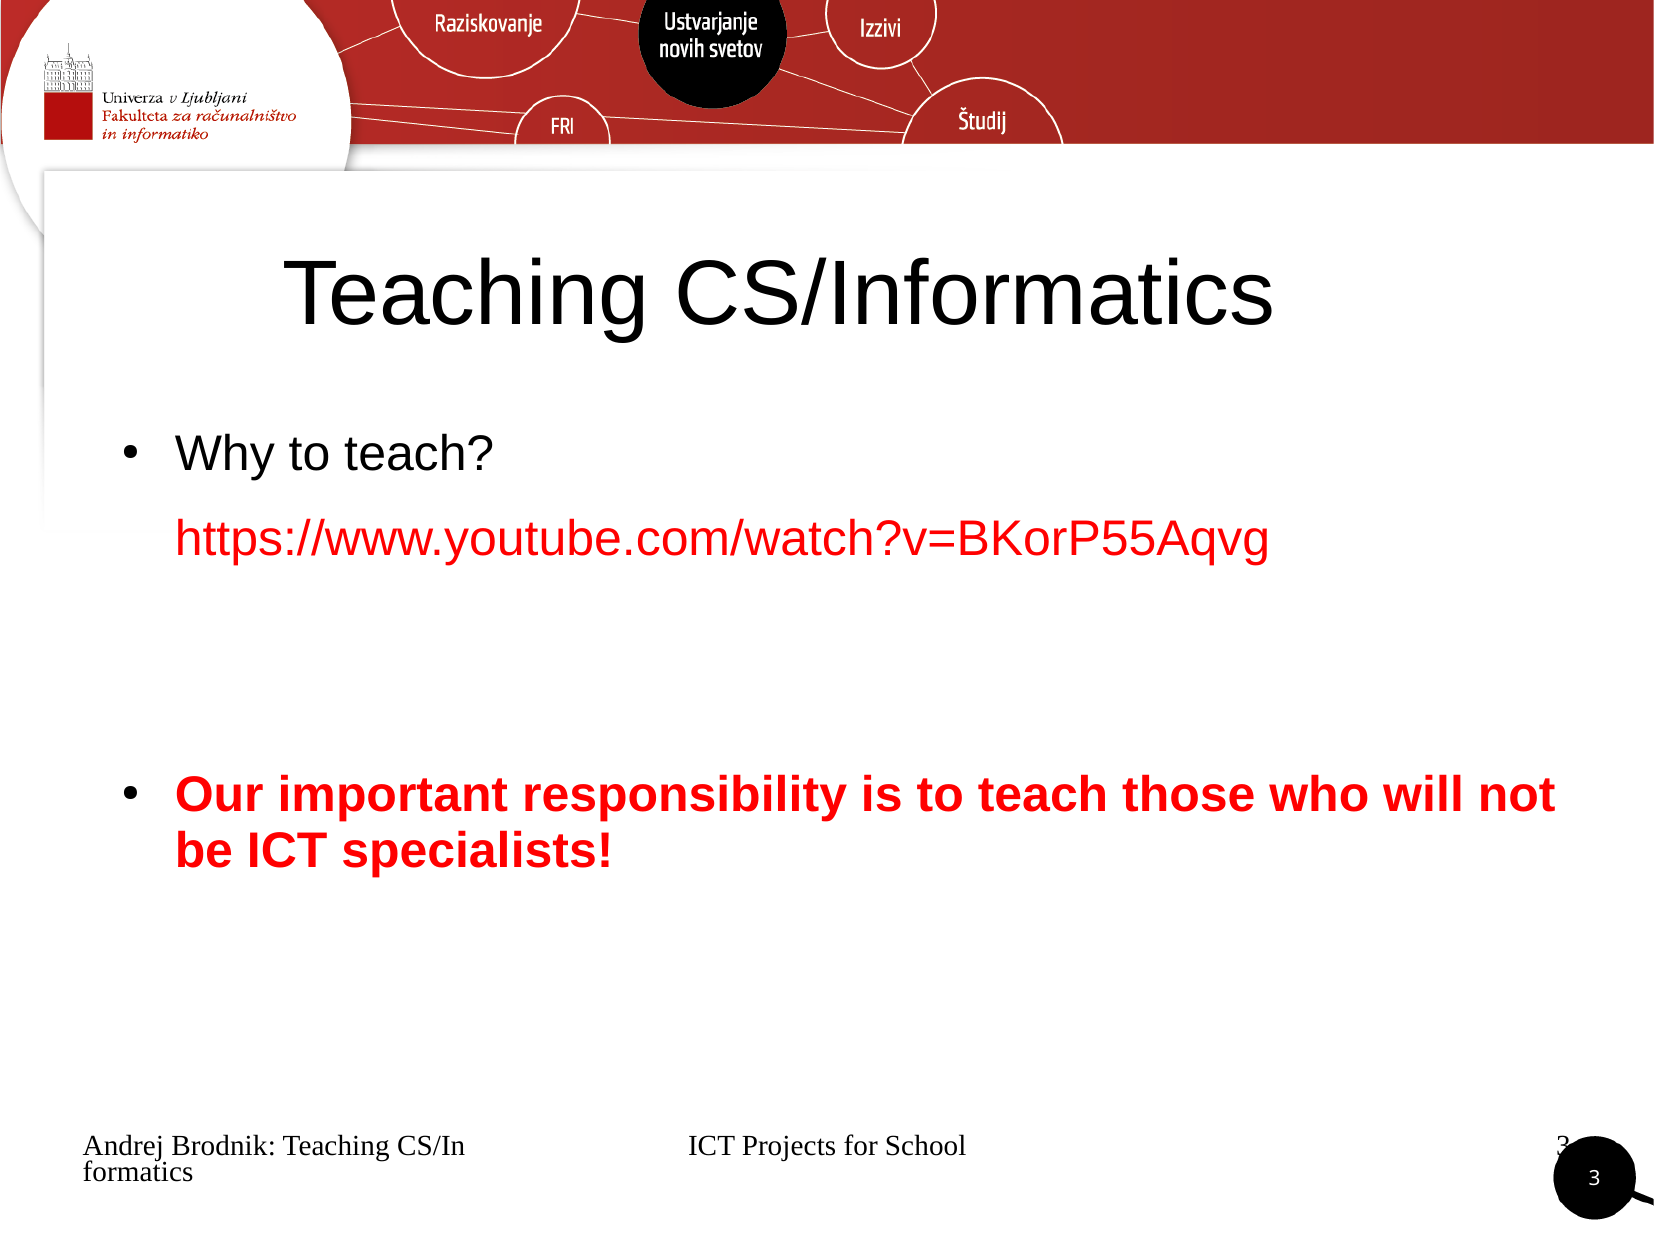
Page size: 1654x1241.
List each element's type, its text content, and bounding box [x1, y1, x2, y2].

picture [0, 0, 1654, 1241]
list Why to teach? https://www.youtube.com/watch?v=BKorP55Aqvg Our important responsibility is to teach those who will not be ICT specialists! [103, 425, 1560, 1063]
title Teaching CS/Informatics [35, 188, 1524, 397]
text_box <številka> [1553, 1145, 1636, 1212]
